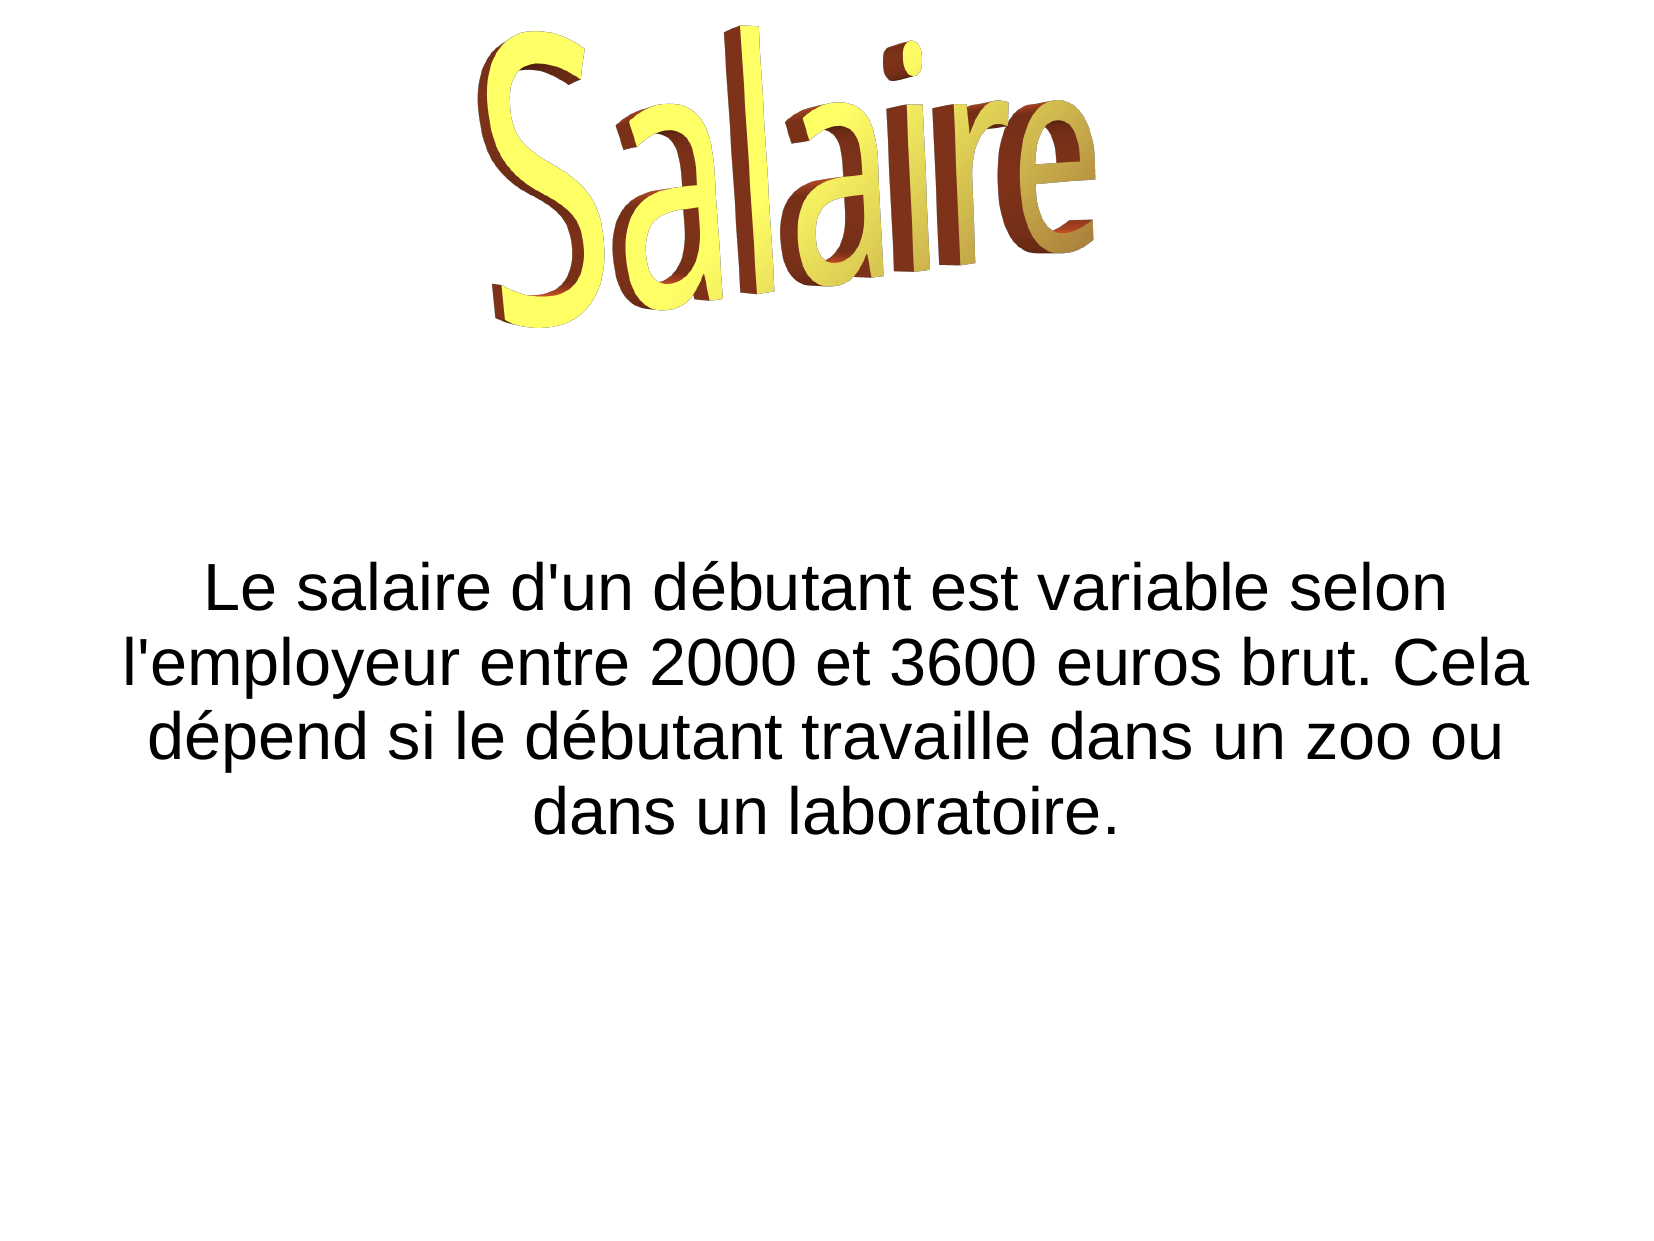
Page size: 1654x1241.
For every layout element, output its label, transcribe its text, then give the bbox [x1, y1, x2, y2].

subtitle Le salaire d'un débutant est variable selon l'employeur entre 2000 et 3600 euros brut. Cela dépend si le débutant travaille dans un zoo ou dans un laboratoire. [82, 297, 1571, 1102]
